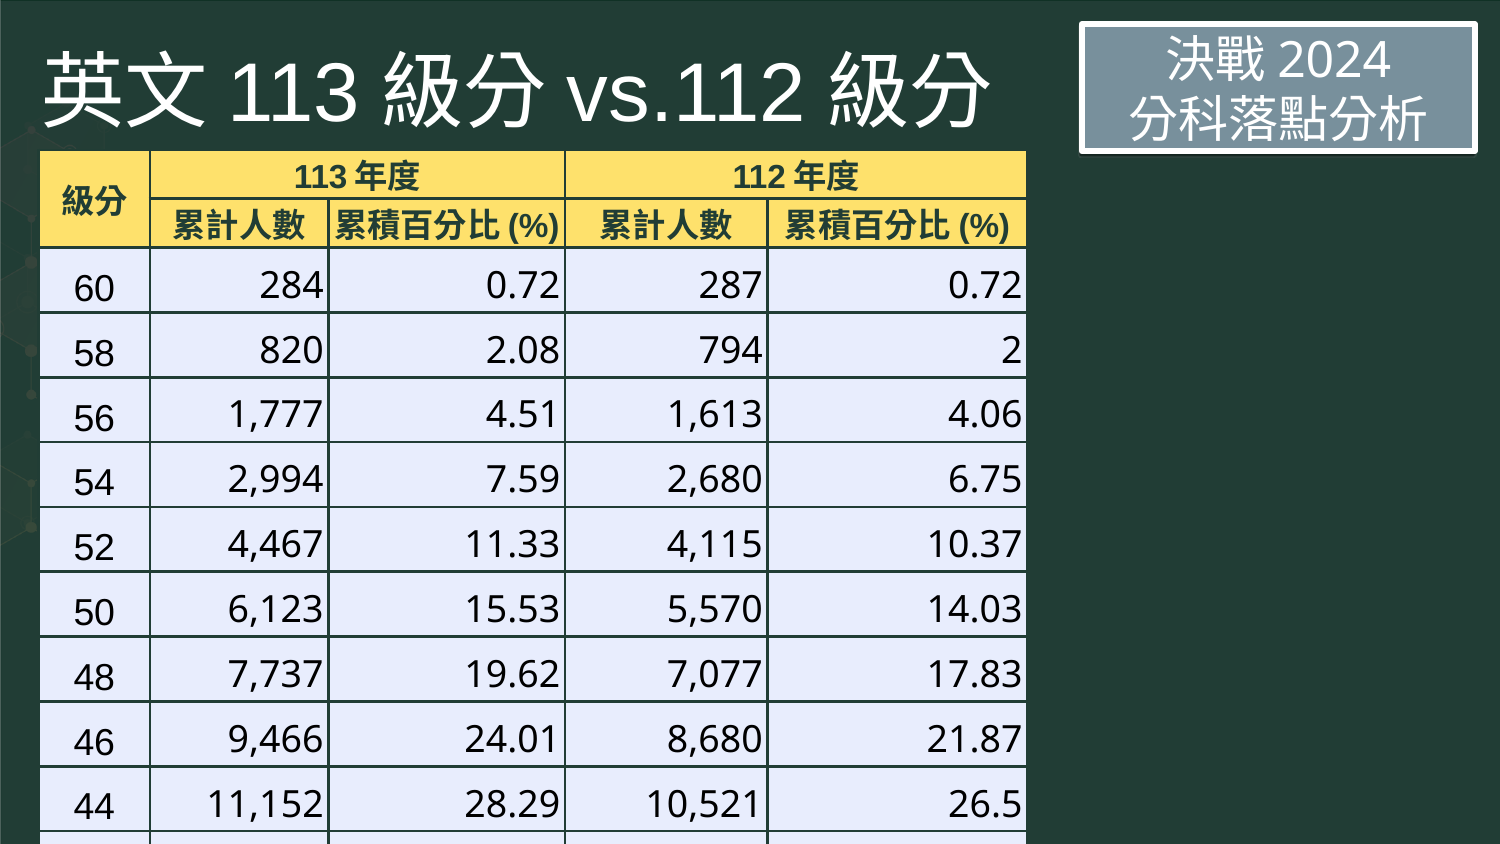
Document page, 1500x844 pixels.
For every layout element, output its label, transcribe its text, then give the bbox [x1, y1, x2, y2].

table_cell 6.75 [769, 443, 1026, 506]
table_cell 累計人數 [566, 200, 766, 246]
table_cell 52 [40, 508, 149, 570]
table_cell 14.03 [769, 573, 1026, 635]
table_cell 24.01 [330, 703, 564, 765]
table_cell 7.59 [330, 443, 564, 506]
table_cell 12,250 [566, 832, 766, 844]
title 英文113級分vs.112級分 [26, 23, 1424, 165]
table_cell 820 [151, 314, 327, 376]
table_cell 10.37 [769, 508, 1026, 570]
table_cell 累積百分比(%) [330, 200, 564, 246]
table_cell 48 [40, 638, 149, 700]
table_cell 56 [40, 379, 149, 441]
table_cell 7,737 [151, 638, 327, 700]
table_cell 4,467 [151, 508, 327, 570]
table_cell 54 [40, 443, 149, 506]
table_cell 28.29 [330, 768, 564, 830]
table_cell 1,777 [151, 379, 327, 441]
table_cell 60 [40, 249, 149, 311]
table_cell 42 [40, 832, 149, 844]
table_cell 287 [566, 249, 766, 311]
table_cell 17.83 [769, 638, 1026, 700]
table_cell 12,764 [151, 832, 327, 844]
table_cell 26.5 [769, 768, 1026, 830]
table_cell 4,115 [566, 508, 766, 570]
picture [0, 0, 1500, 844]
table_cell 46 [40, 703, 149, 765]
table_cell 9,466 [151, 703, 327, 765]
table_cell 0.72 [769, 249, 1026, 311]
table_cell 21.87 [769, 703, 1026, 765]
table_header 級分 [40, 151, 149, 246]
table_cell 11.33 [330, 508, 564, 570]
table_cell 2,994 [151, 443, 327, 506]
table_cell 累積百分比(%) [769, 200, 1026, 246]
table_cell 4.06 [769, 379, 1026, 441]
table_cell 30.86 [769, 832, 1026, 844]
table_cell 794 [566, 314, 766, 376]
table_header 113年度 [151, 151, 564, 197]
table_cell 7,077 [566, 638, 766, 700]
table_cell 0.72 [330, 249, 564, 311]
table_cell 11,152 [151, 768, 327, 830]
table_cell 2 [769, 314, 1026, 376]
table_cell 10,521 [566, 768, 766, 830]
table_cell 5,570 [566, 573, 766, 635]
table_cell 8,680 [566, 703, 766, 765]
table_header 112年度 [566, 151, 1026, 197]
table_cell 4.51 [330, 379, 564, 441]
table_cell 50 [40, 573, 149, 635]
table_cell 2.08 [330, 314, 564, 376]
table_cell 32.38 [330, 832, 564, 844]
table_cell 44 [40, 768, 149, 830]
table_cell 6,123 [151, 573, 327, 635]
table_cell 19.62 [330, 638, 564, 700]
text_box 決戰2024 分科落點分析 [1081, 24, 1475, 151]
table_cell 58 [40, 314, 149, 376]
table_cell 2,680 [566, 443, 766, 506]
table_cell 15.53 [330, 573, 564, 635]
table_cell 1,613 [566, 379, 766, 441]
table_cell 284 [151, 249, 327, 311]
table_cell 累計人數 [151, 200, 327, 246]
